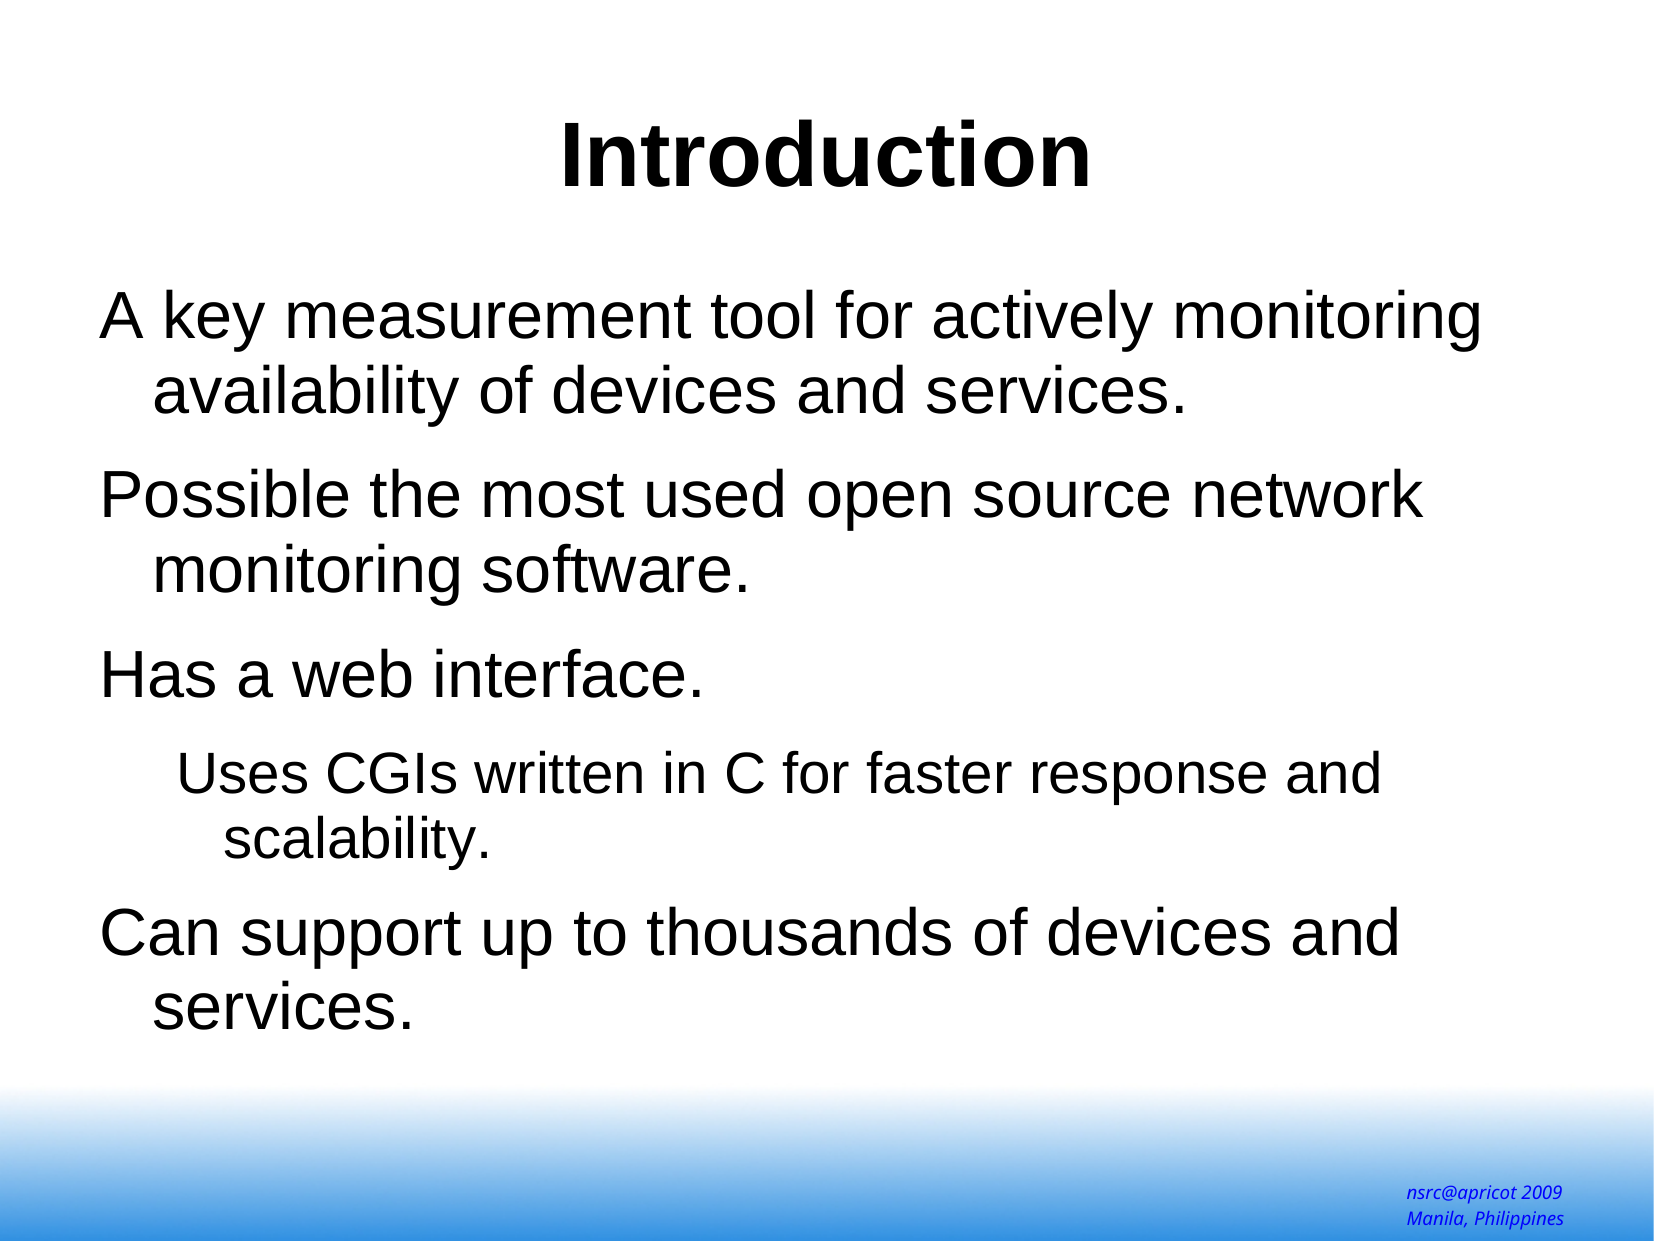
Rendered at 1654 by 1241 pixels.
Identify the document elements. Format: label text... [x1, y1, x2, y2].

title Introduction [82, 49, 1571, 257]
picture [0, 1083, 1654, 1241]
list A key measurement tool for actively monitoring availability of devices and services. Possible the most used open source network monitoring software. Has a web interface. Uses CGIs written in C for faster response and scalability. Can support up to thousands of devices and services. [82, 278, 1571, 1098]
